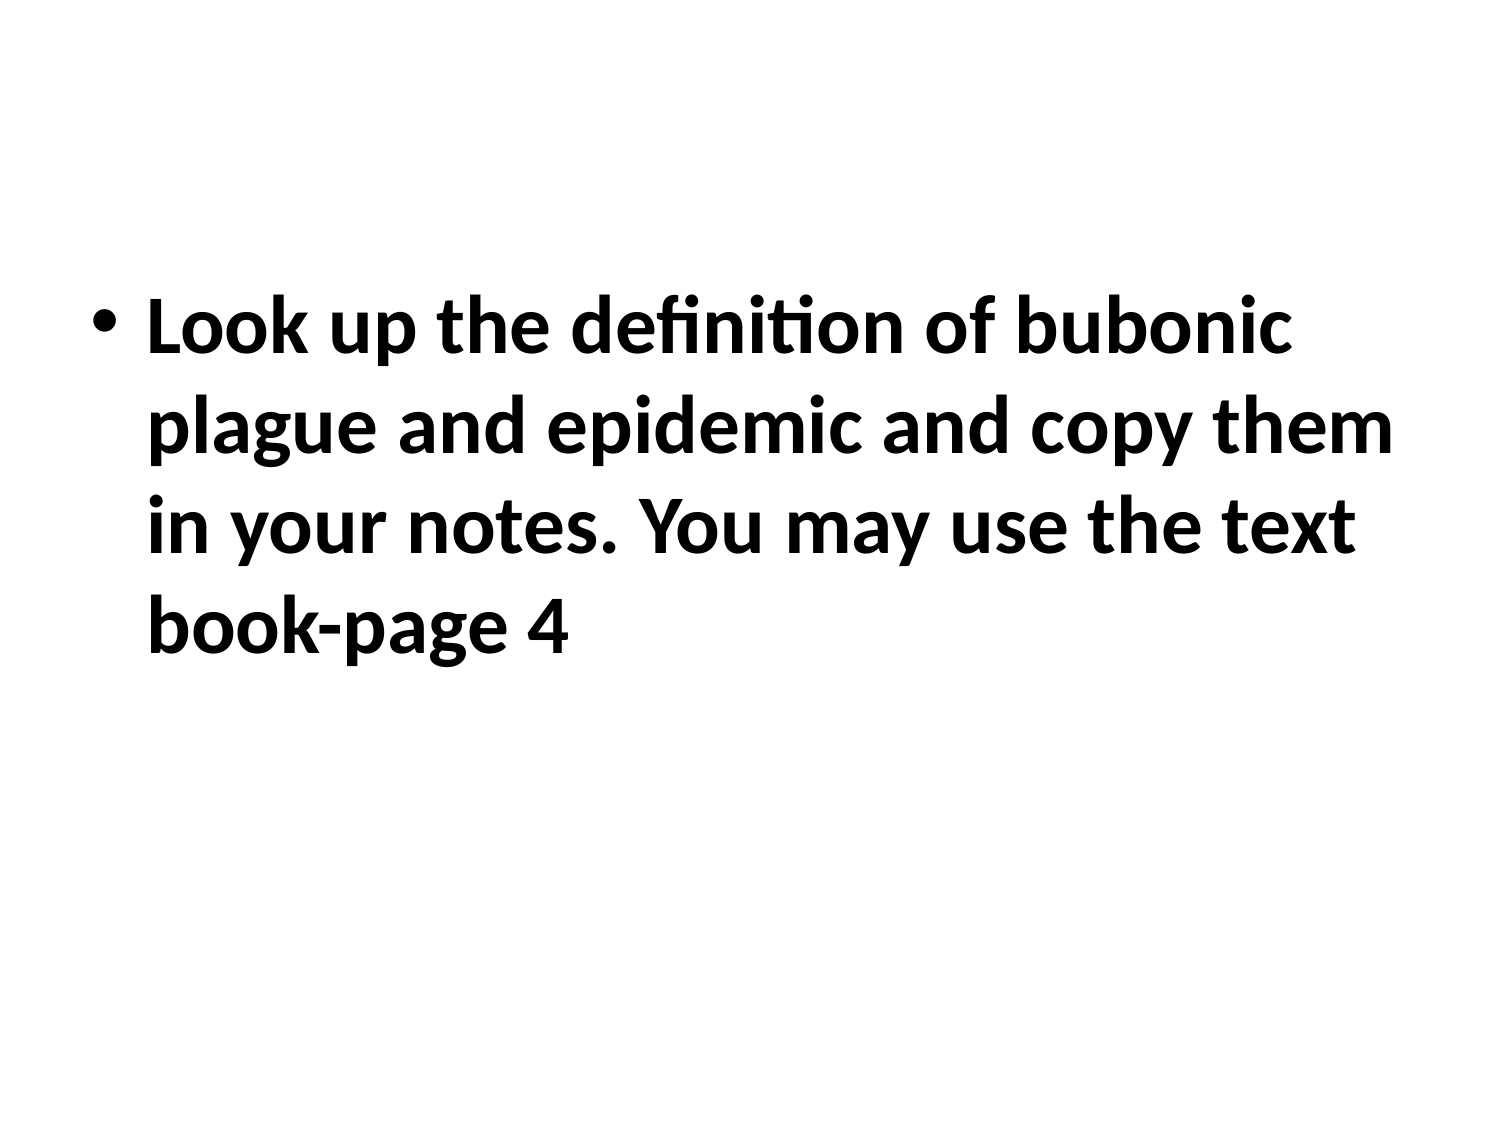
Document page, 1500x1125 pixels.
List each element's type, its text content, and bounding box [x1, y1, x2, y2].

list Look up the definition of bubonic plague and epidemic and copy them in your notes. You may use the text book-page 4 [75, 262, 1425, 1005]
